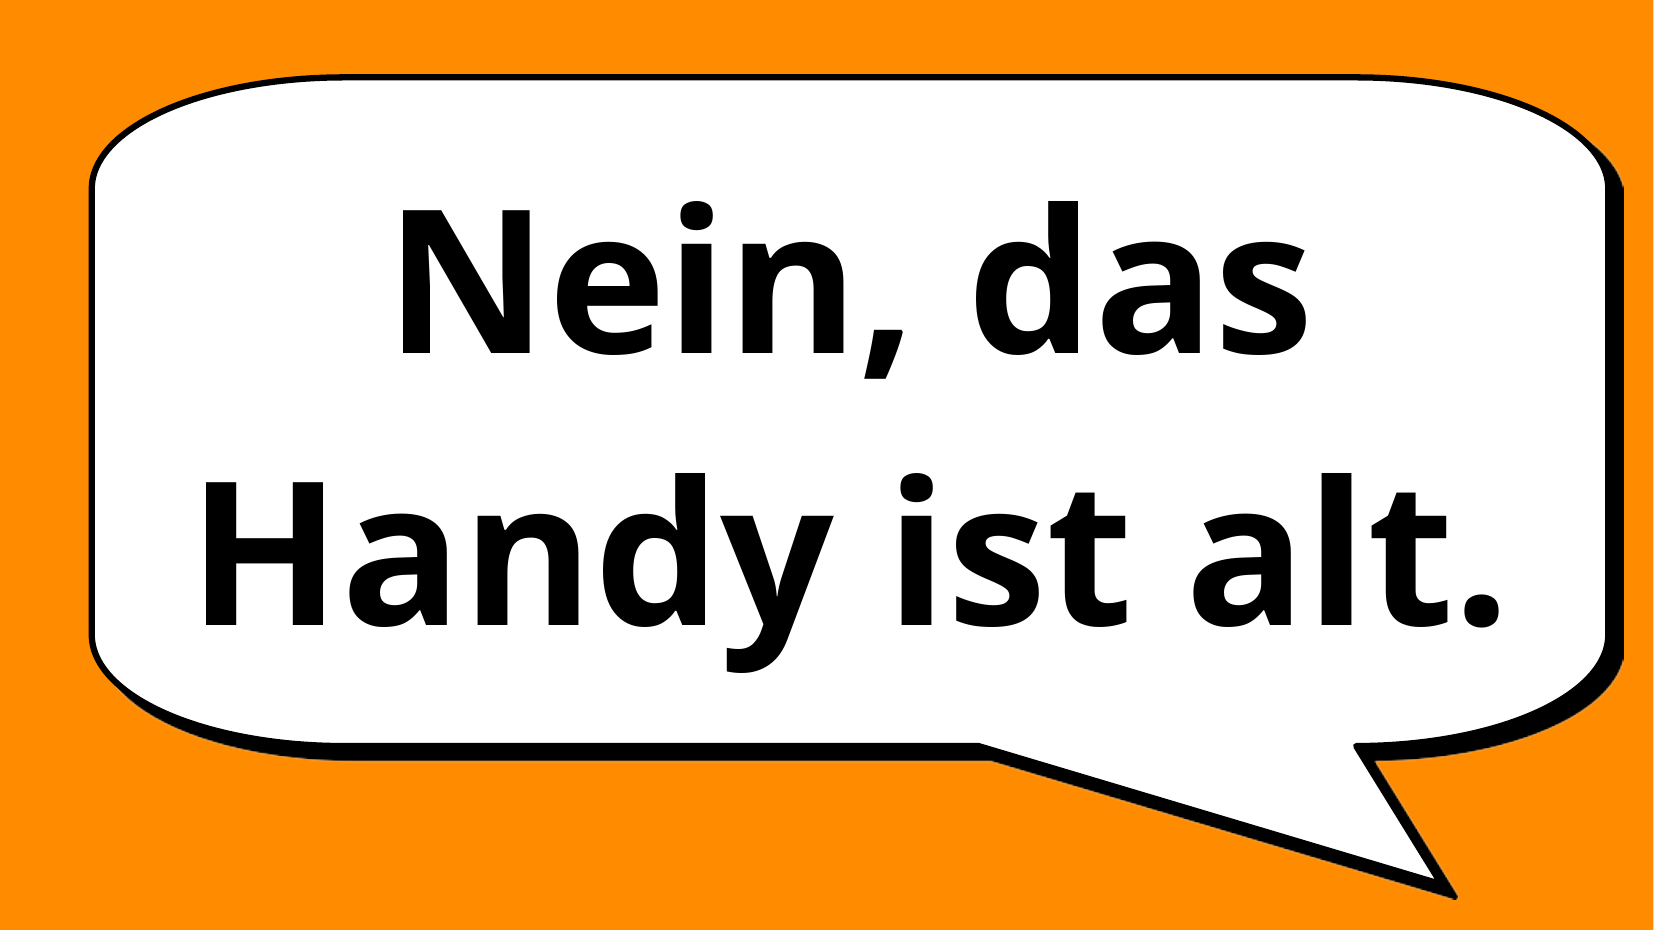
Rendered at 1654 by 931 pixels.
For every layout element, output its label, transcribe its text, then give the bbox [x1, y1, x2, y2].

text_box Nein, das Handy ist alt. [91, 77, 1609, 885]
